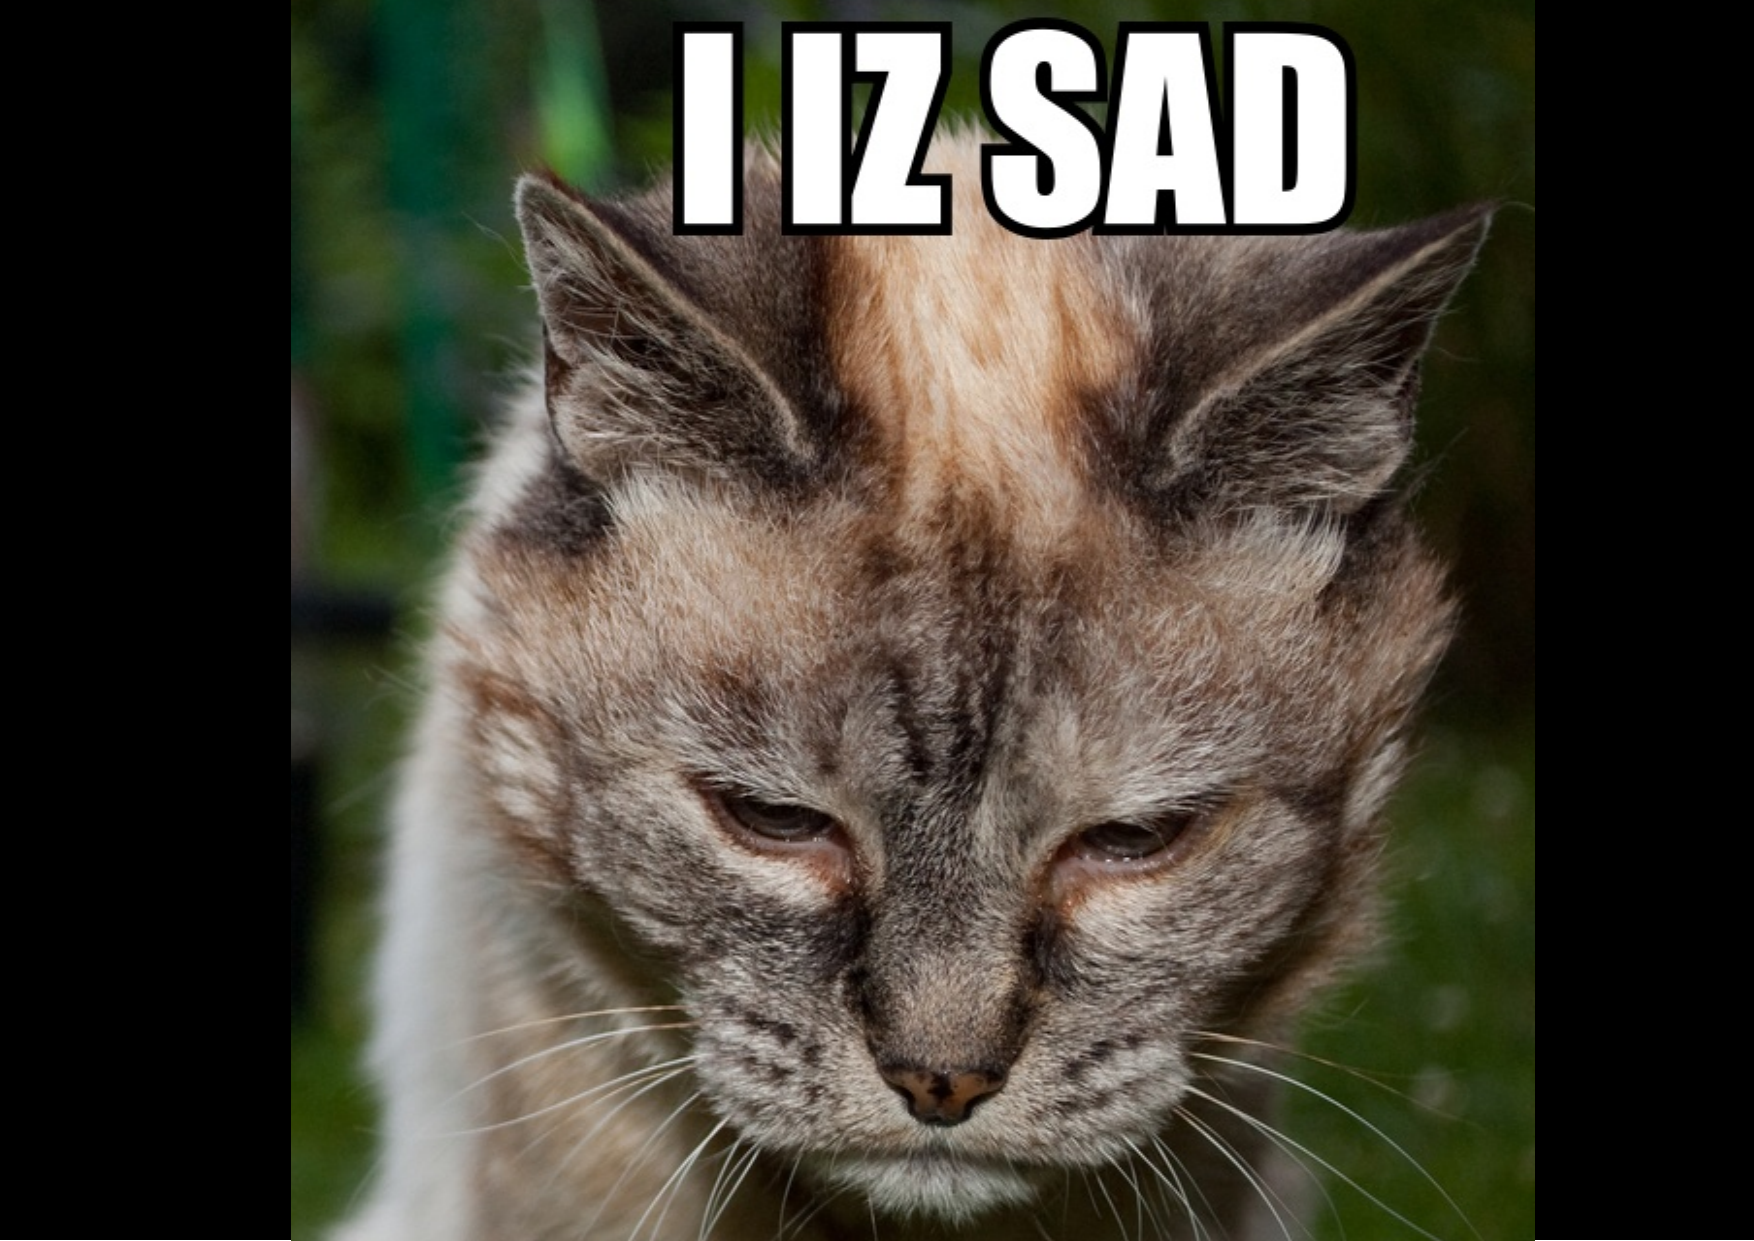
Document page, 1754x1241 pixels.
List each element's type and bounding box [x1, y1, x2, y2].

picture [291, 0, 1535, 1241]
